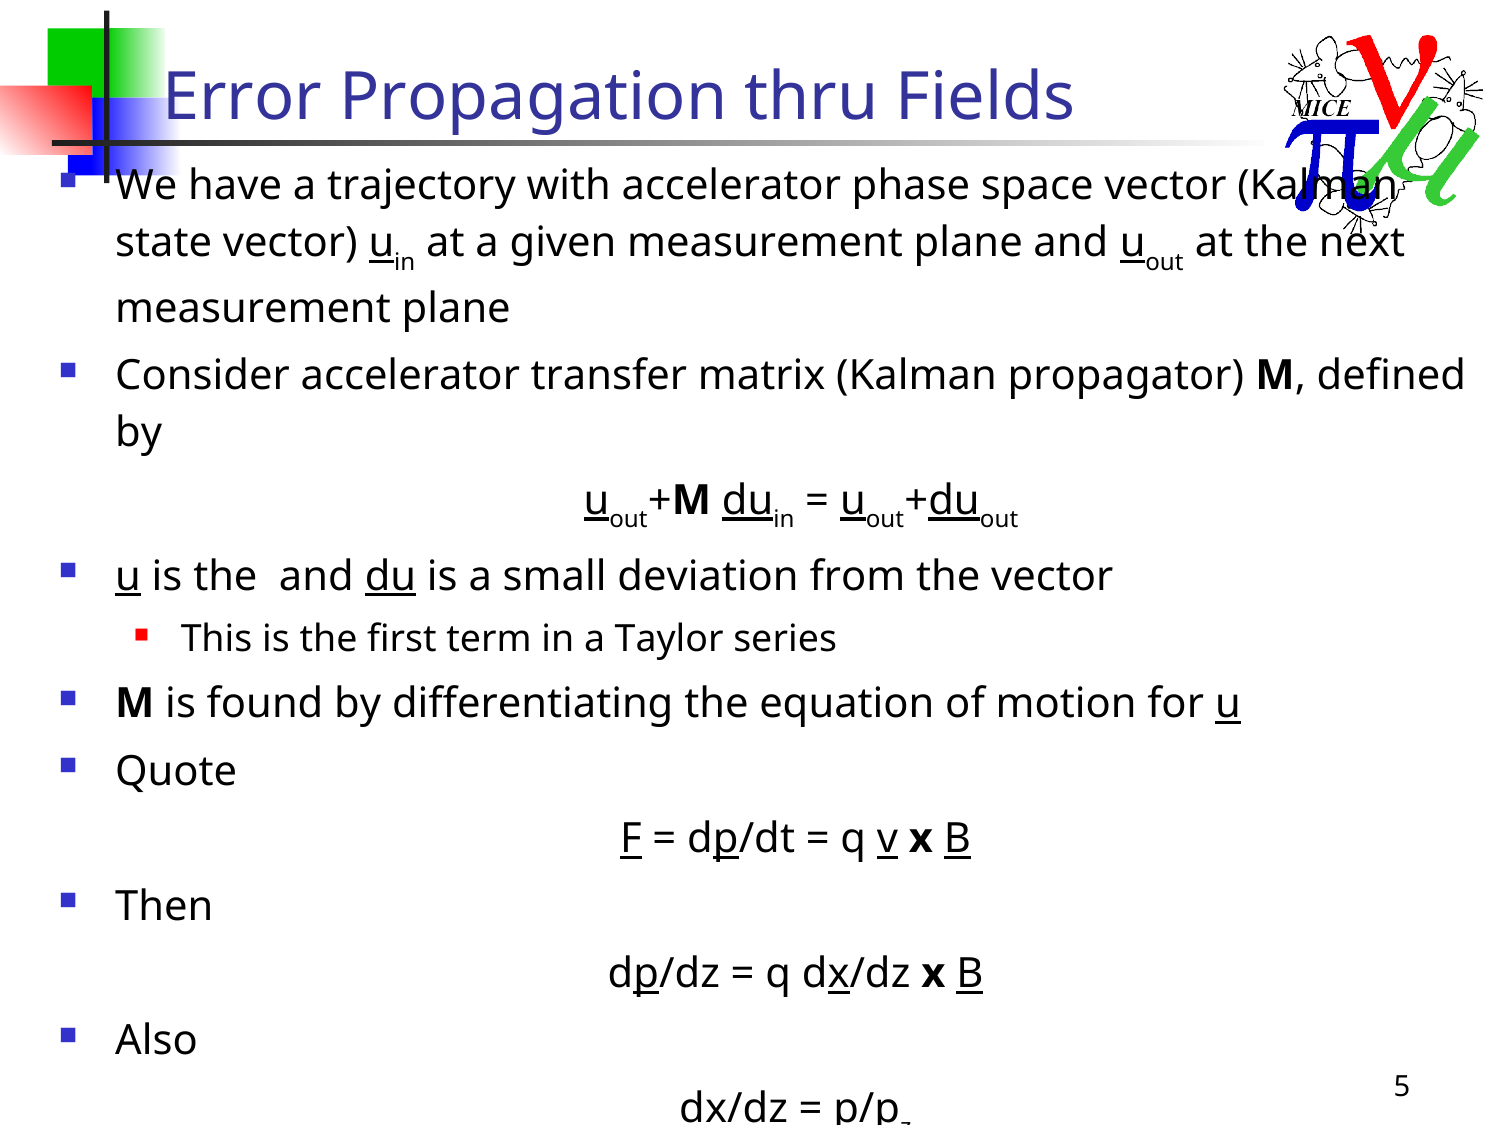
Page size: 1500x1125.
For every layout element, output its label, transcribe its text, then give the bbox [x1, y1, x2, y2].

title Error Propagation thru Fields [162, 0, 1441, 155]
picture [1441, 5, 1500, 251]
list We have a trajectory with accelerator phase space vector (Kalman state vector) uin at a given measurement plane and uout at the next measurement plane Consider accelerator transfer matrix (Kalman propagator) M, defined by uout+M duin = uout+duout u is the and du is a small deviation from the vector This is the first term in a Taylor series M is found by differentiating the equation of motion for u Quote F = dp/dt = q v x B Then dp/dz = q dx/dz x B Also dx/dz = p/pz Derivatives of this wrt u give the analytical transfer matrix... [59, 155, 1476, 1087]
